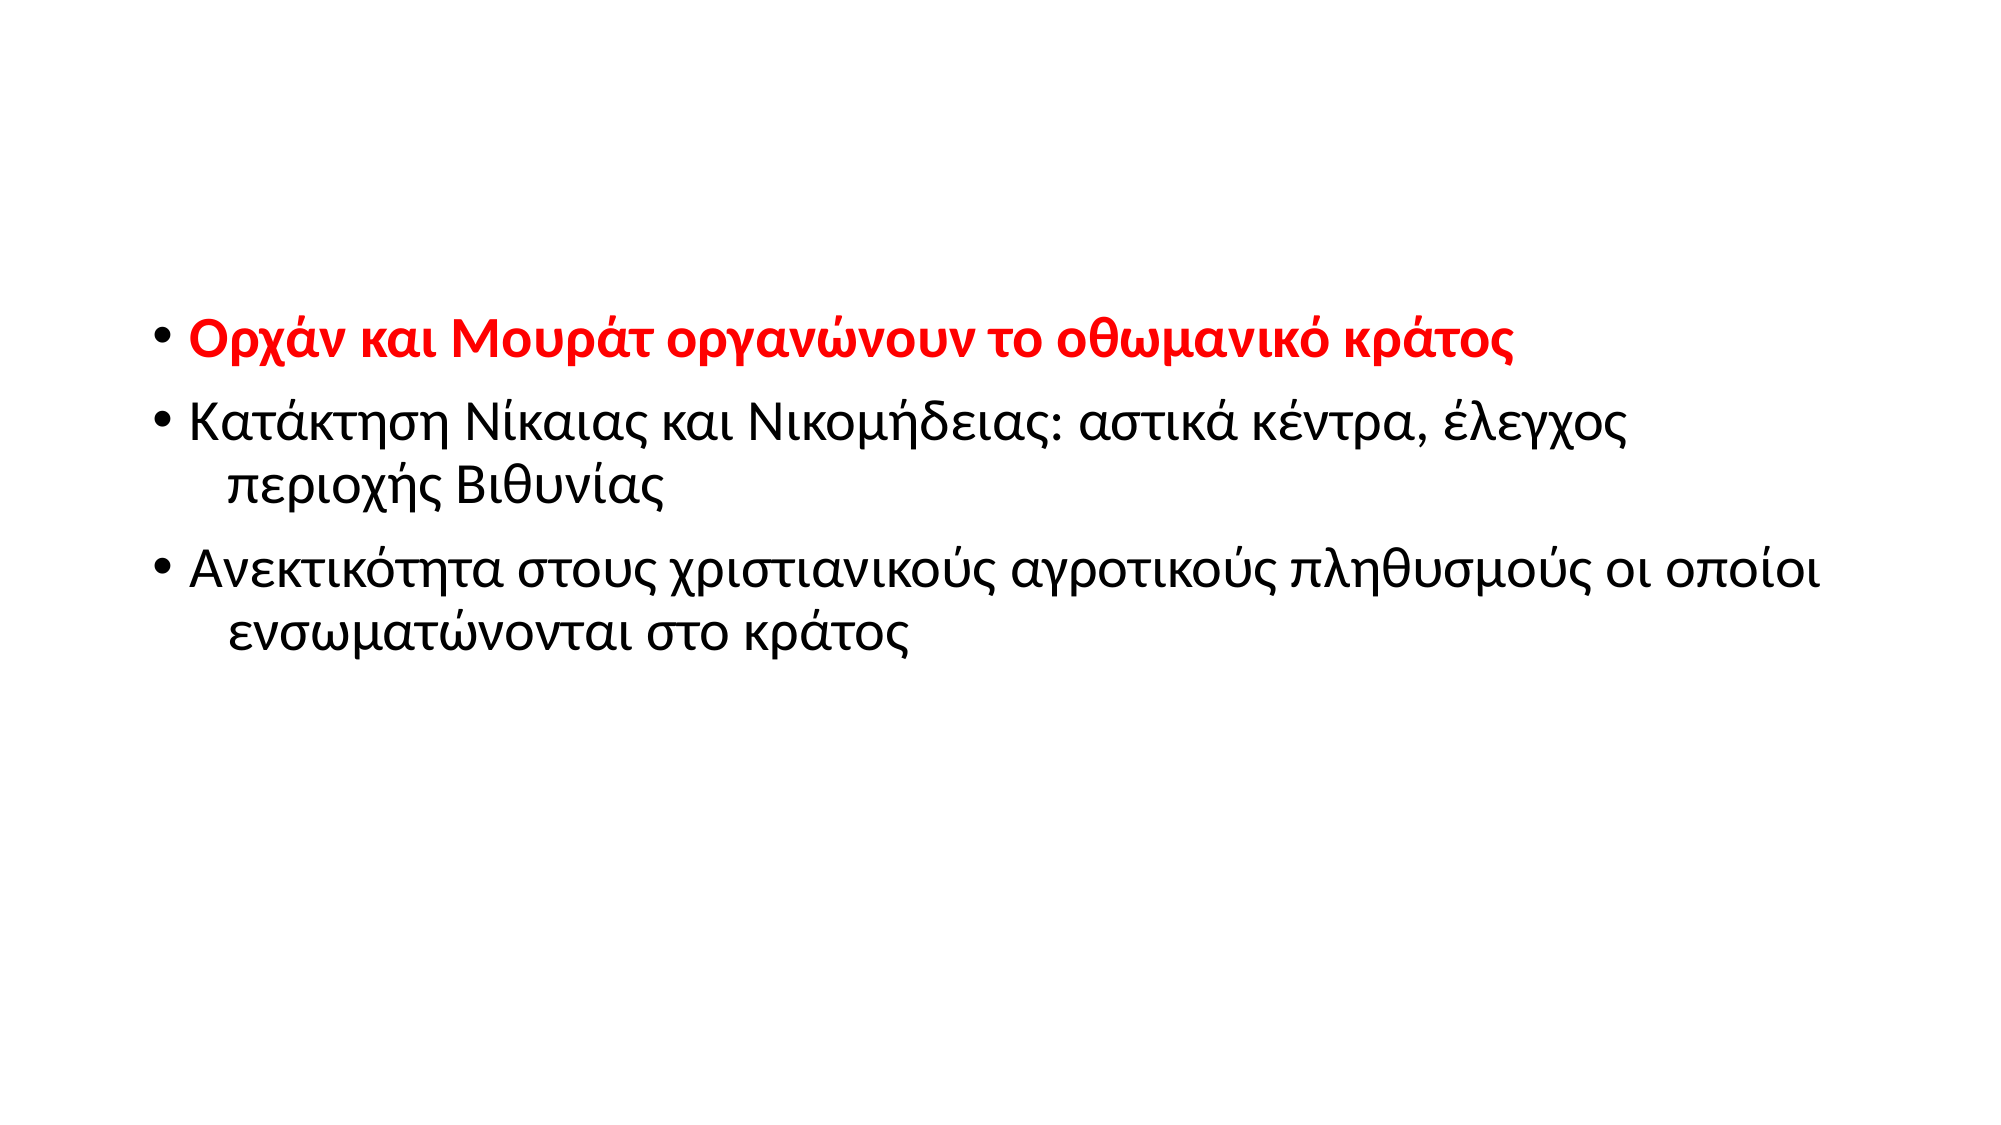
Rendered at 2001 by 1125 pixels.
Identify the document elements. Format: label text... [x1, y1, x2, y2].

list Ορχάν και Μουράτ οργανώνουν το οθωμανικό κράτος Κατάκτηση Νίκαιας και Νικομήδειας: αστικά κέντρα, έλεγχος περιοχής Βιθυνίας Ανεκτικότητα στους χριστιανικούς αγροτικούς πληθυσμούς οι οποίοι ενσωματώνονται στο κράτος [137, 299, 1863, 1014]
